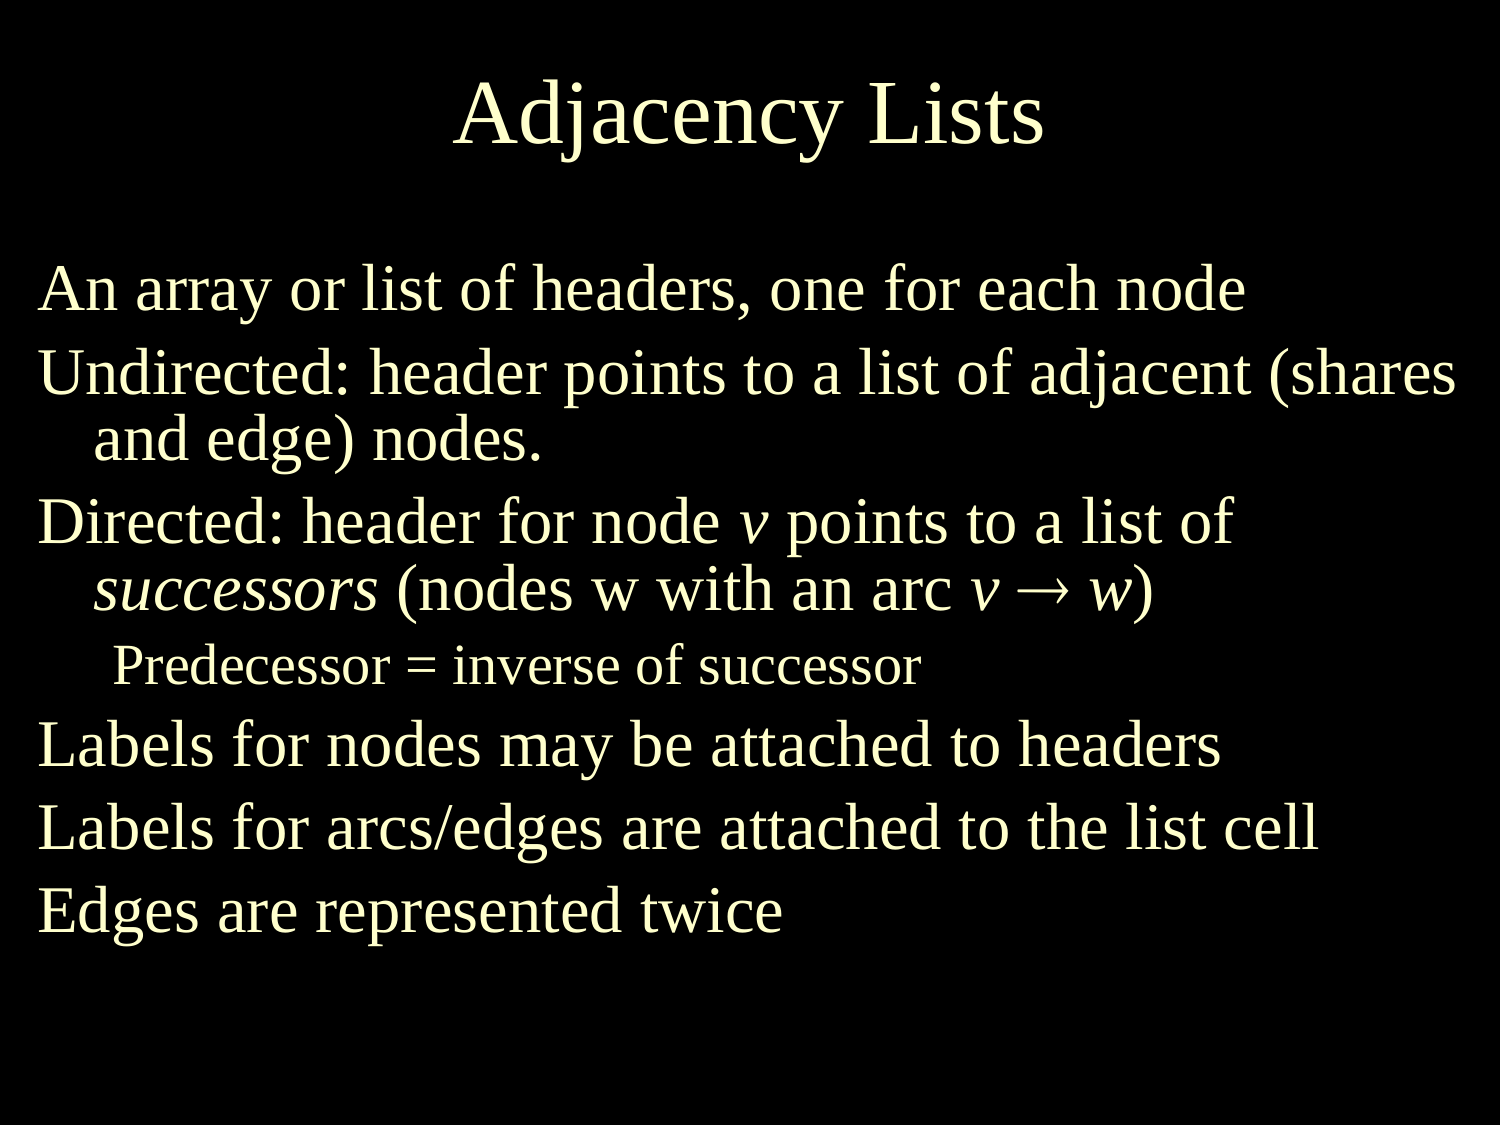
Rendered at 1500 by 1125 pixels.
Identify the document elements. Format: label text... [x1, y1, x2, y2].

title Adjacency Lists [21, 50, 1479, 176]
list An array or list of headers, one for each node Undirected: header points to a list of adjacent (shares and edge) nodes. Directed: header for node v points to a list of successors (nodes w with an arc v  w) Predecessor = inverse of successor Labels for nodes may be attached to headers Labels for arcs/edges are attached to the list cell Edges are represented twice [22, 249, 1482, 1026]
